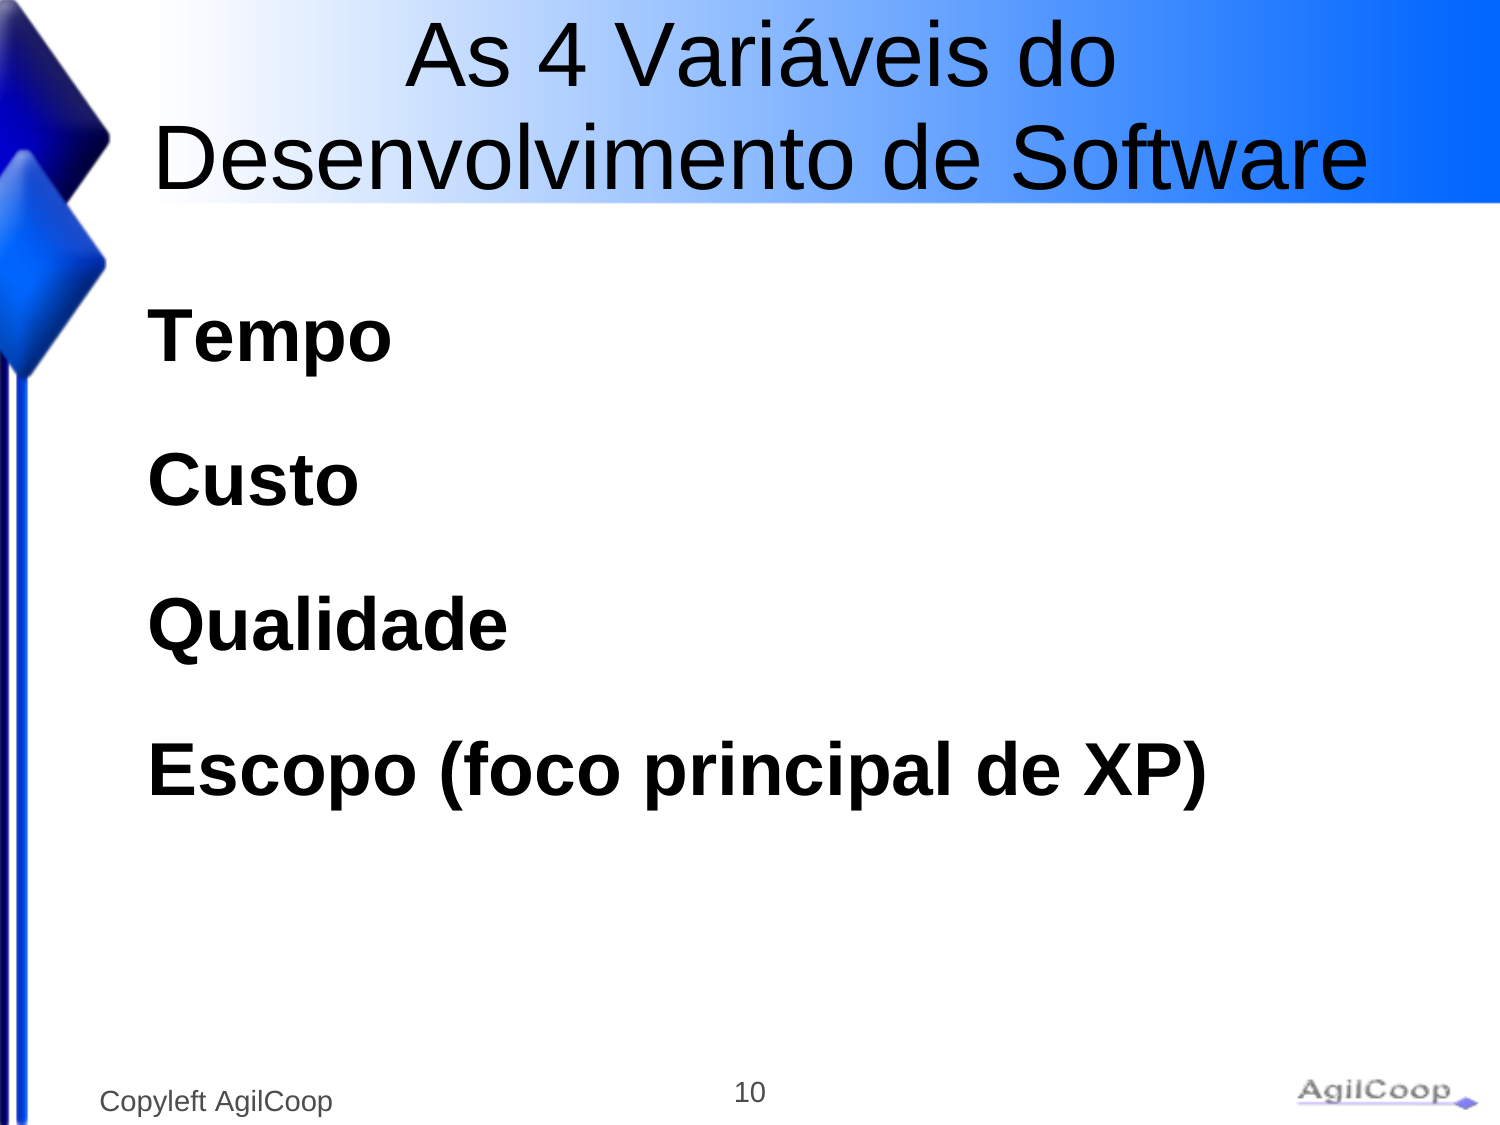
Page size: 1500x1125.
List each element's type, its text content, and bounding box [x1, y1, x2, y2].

title As 4 Variáveis do Desenvolvimento de Software [37, 0, 1488, 224]
picture [0, 0, 1500, 1125]
list Tempo Custo Qualidade Escopo (foco principal de XP) [112, 243, 1425, 1006]
